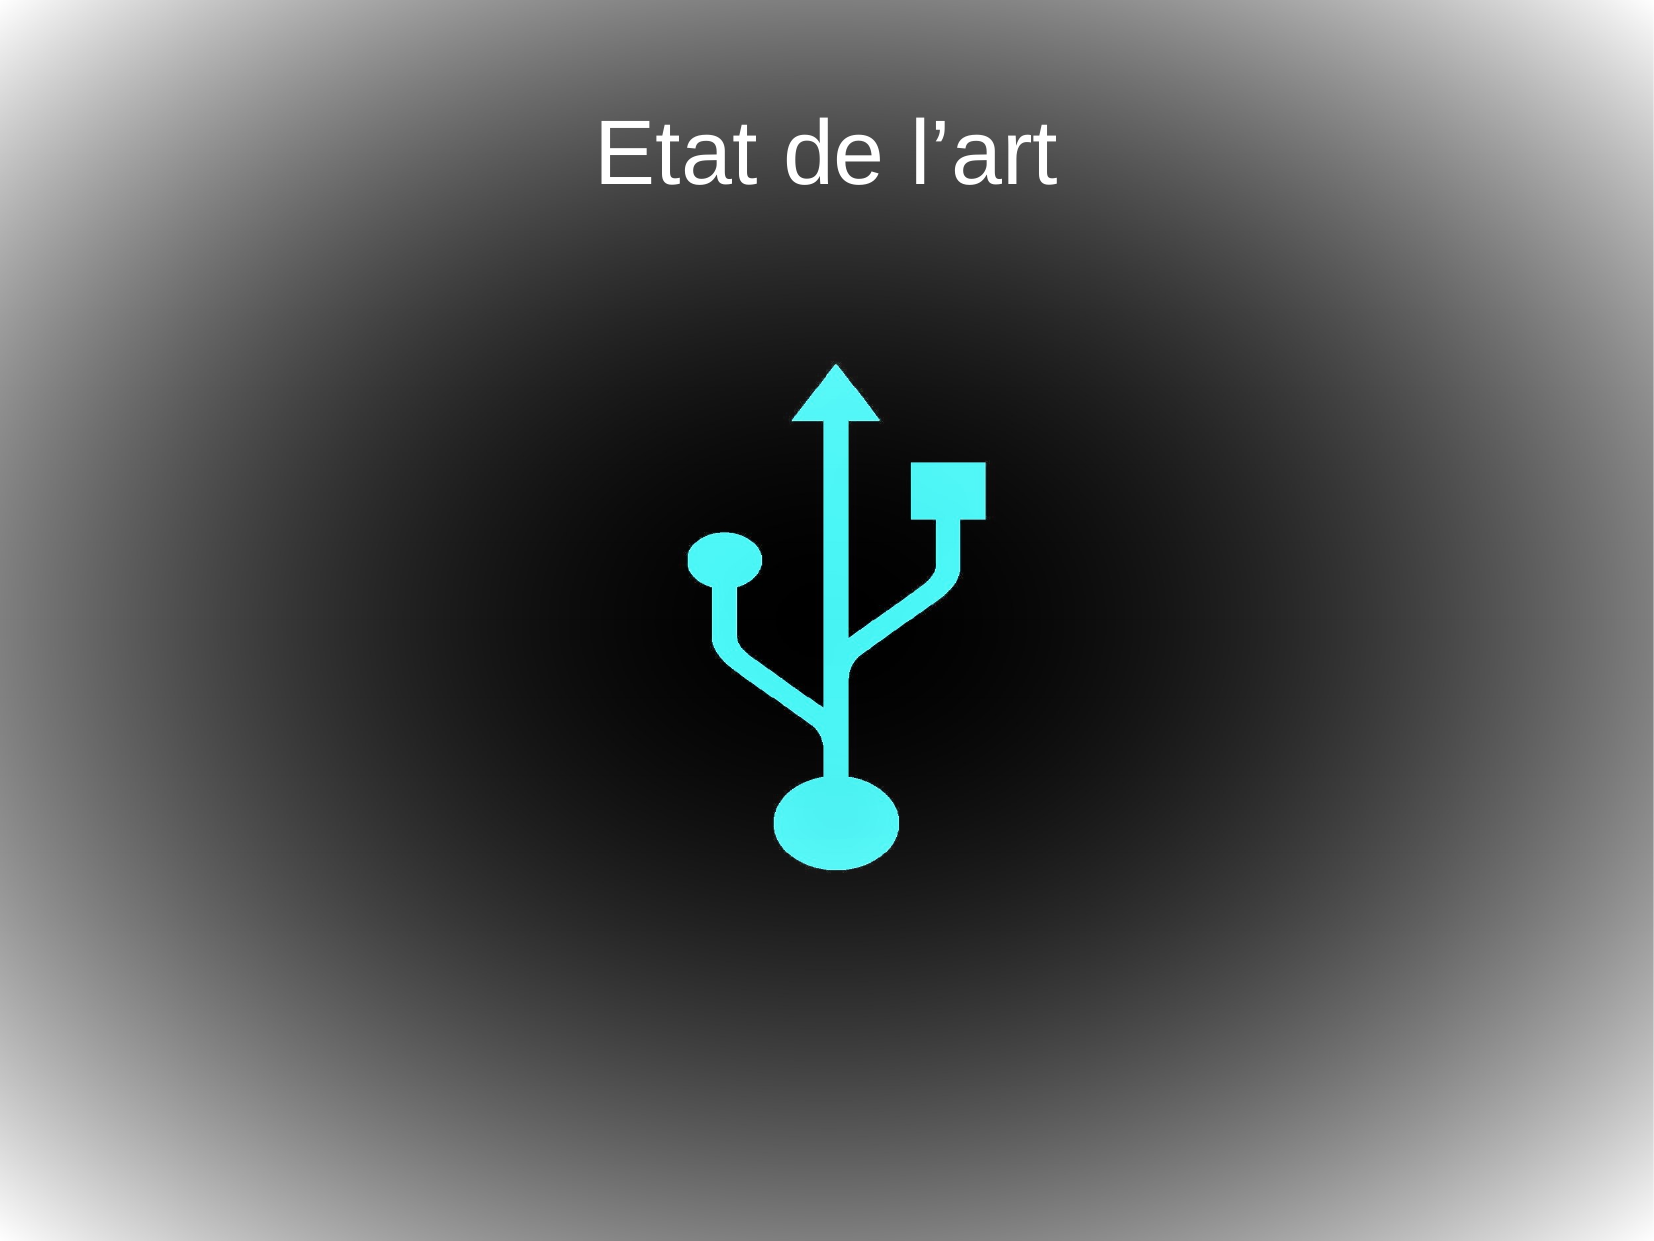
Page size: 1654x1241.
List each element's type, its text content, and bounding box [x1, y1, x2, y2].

picture [0, 0, 1654, 1241]
title Etat de l’art [82, 49, 1571, 257]
